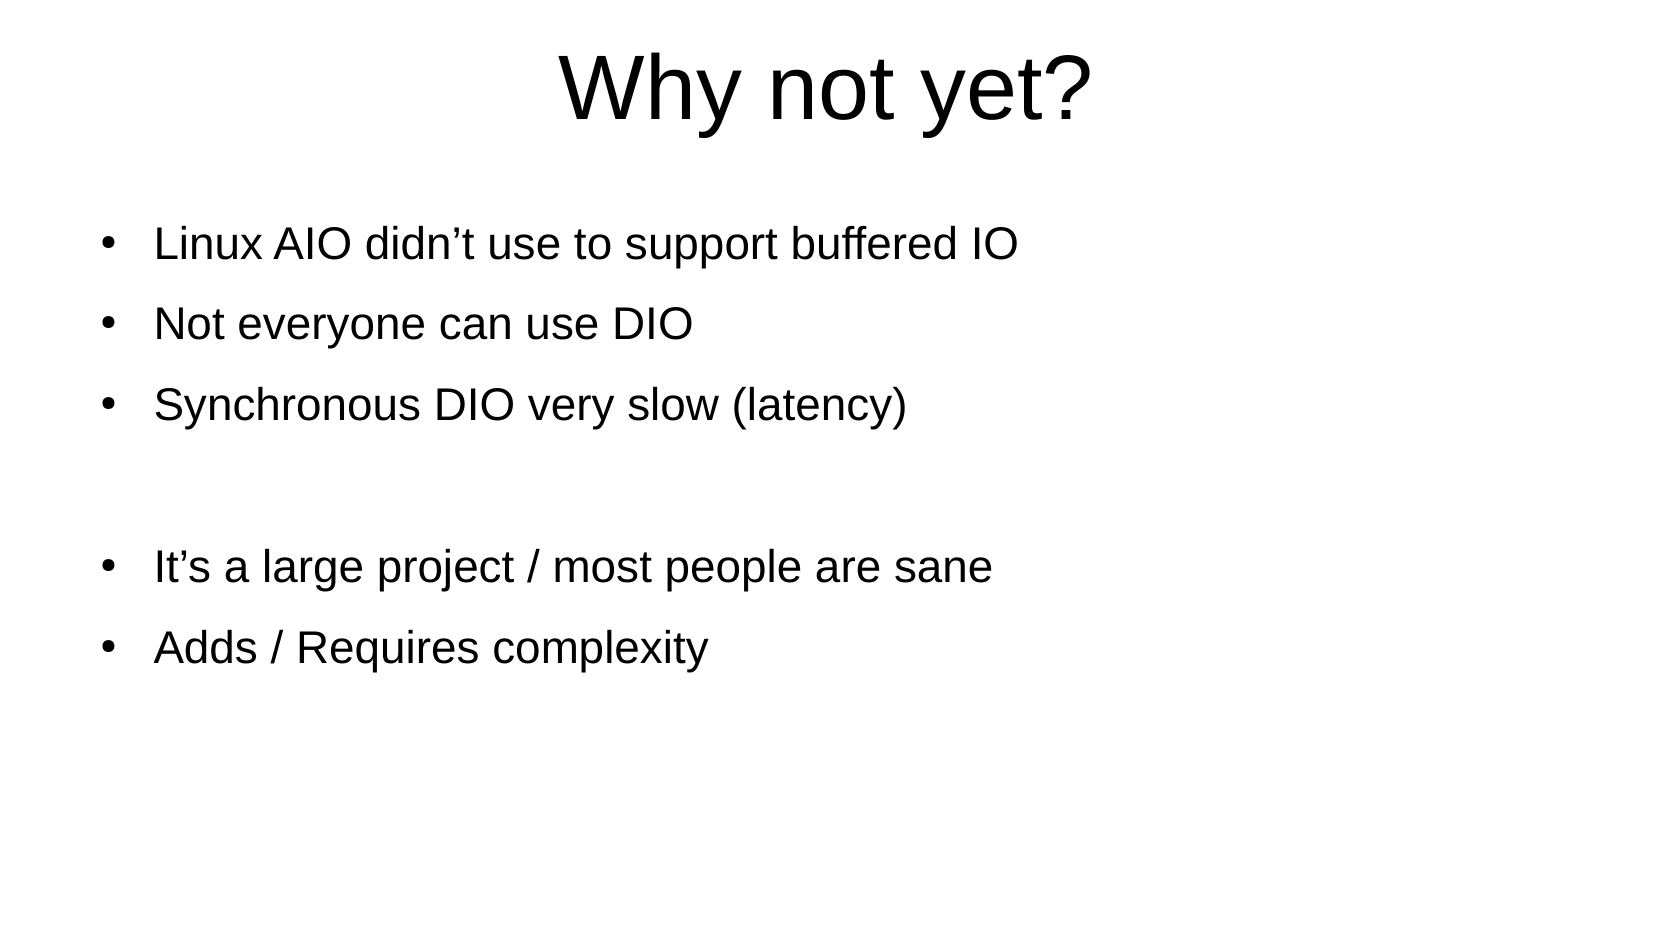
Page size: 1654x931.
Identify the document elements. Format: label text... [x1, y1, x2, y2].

list Linux AIO didn’t use to support buffered IO Not everyone can use DIO Synchronous DIO very slow (latency) It’s a large project / most people are sane Adds / Requires complexity [82, 217, 1571, 811]
title Why not yet? [82, 9, 1571, 166]
